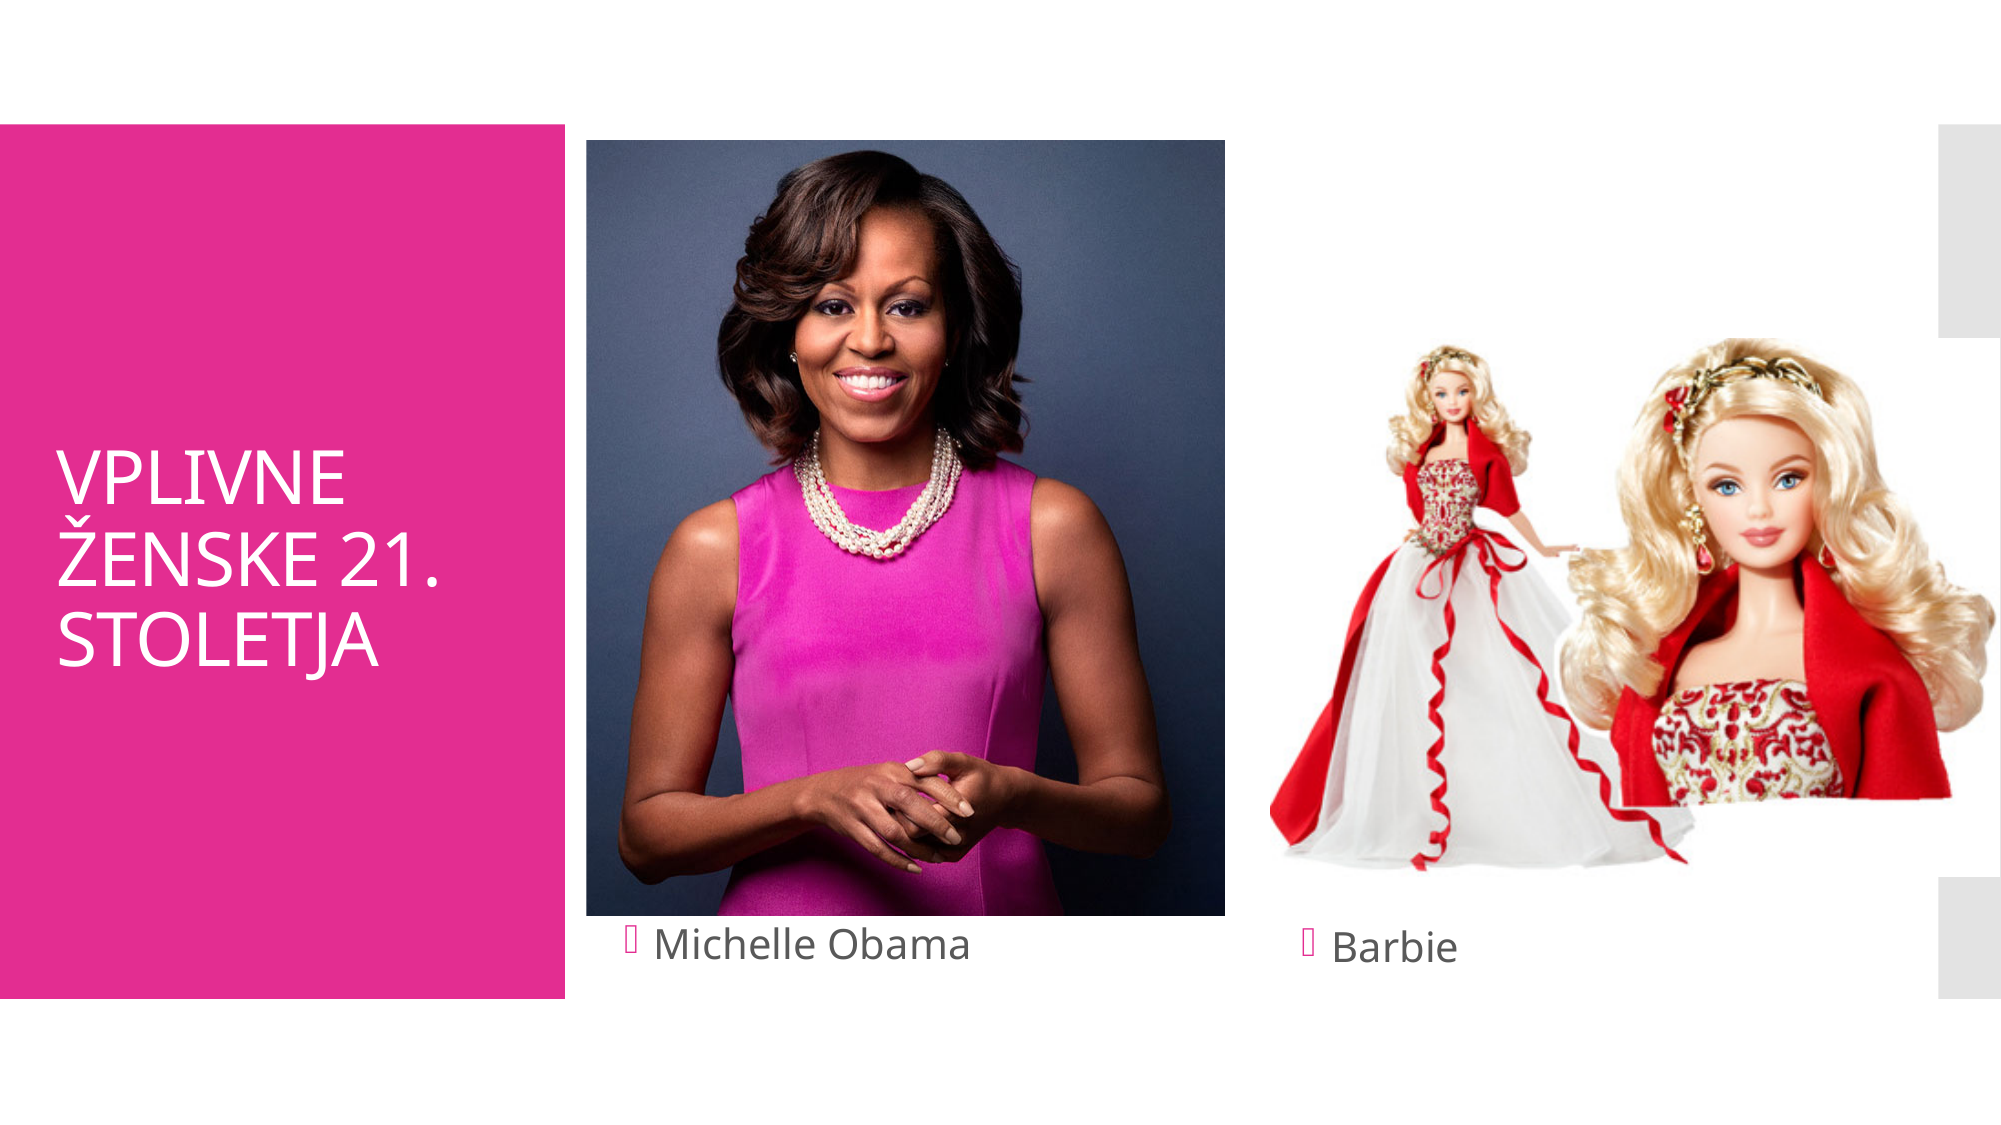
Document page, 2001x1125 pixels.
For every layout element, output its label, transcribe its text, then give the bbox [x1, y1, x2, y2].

list Barbie [1286, 915, 1853, 983]
title VPLIVNE ŽENSKE 21. STOLETJA [41, 184, 525, 939]
picture [586, 140, 1225, 916]
list Michelle Obama [609, 916, 1205, 983]
picture [1270, 338, 2000, 878]
